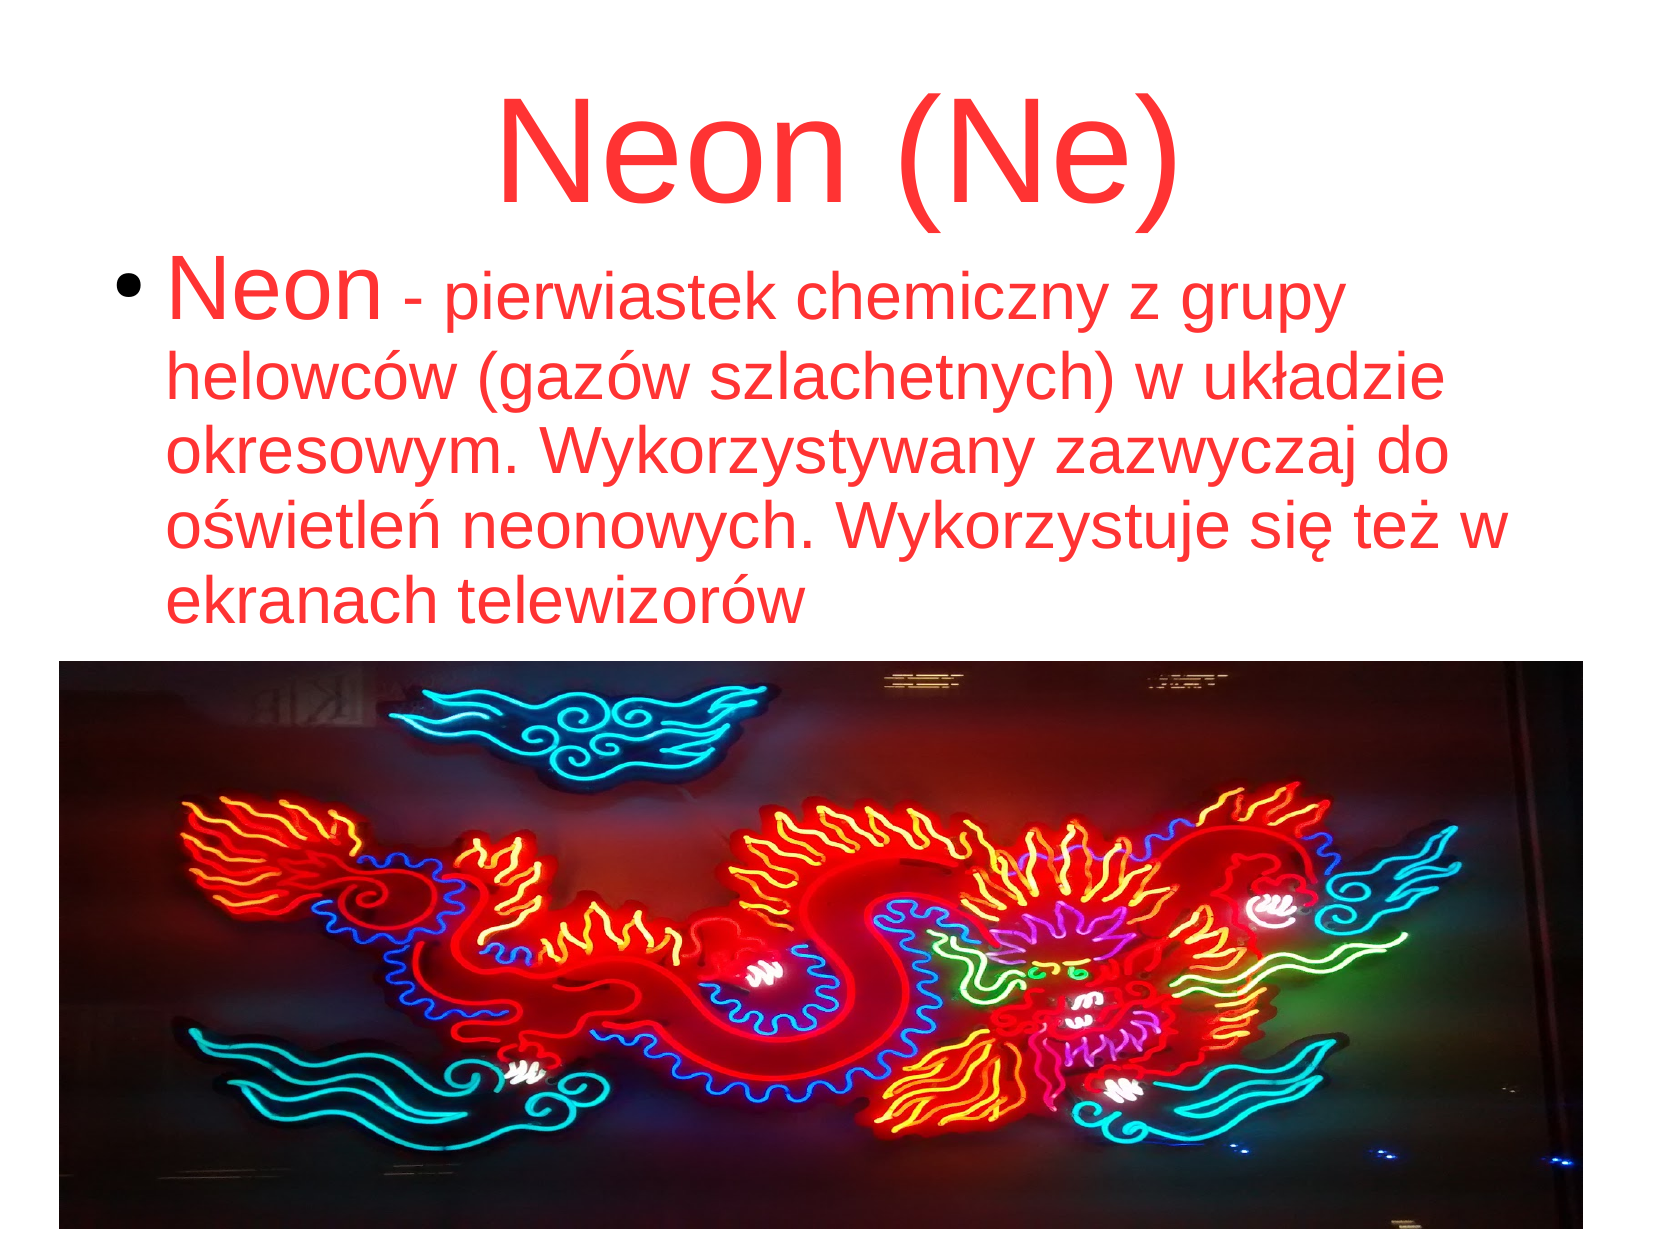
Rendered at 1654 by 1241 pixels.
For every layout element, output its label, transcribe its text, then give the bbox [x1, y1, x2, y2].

list Neon - pierwiastek chemiczny z grupy helowców (gazów szlachetnych) w układzie okresowym. Wykorzystywany zazwyczaj do oświetleń neonowych. Wykorzystuje się też w ekranach telewizorów [94, 236, 1583, 661]
title Neon (Ne) [94, 47, 1583, 236]
picture [59, 661, 1583, 1229]
